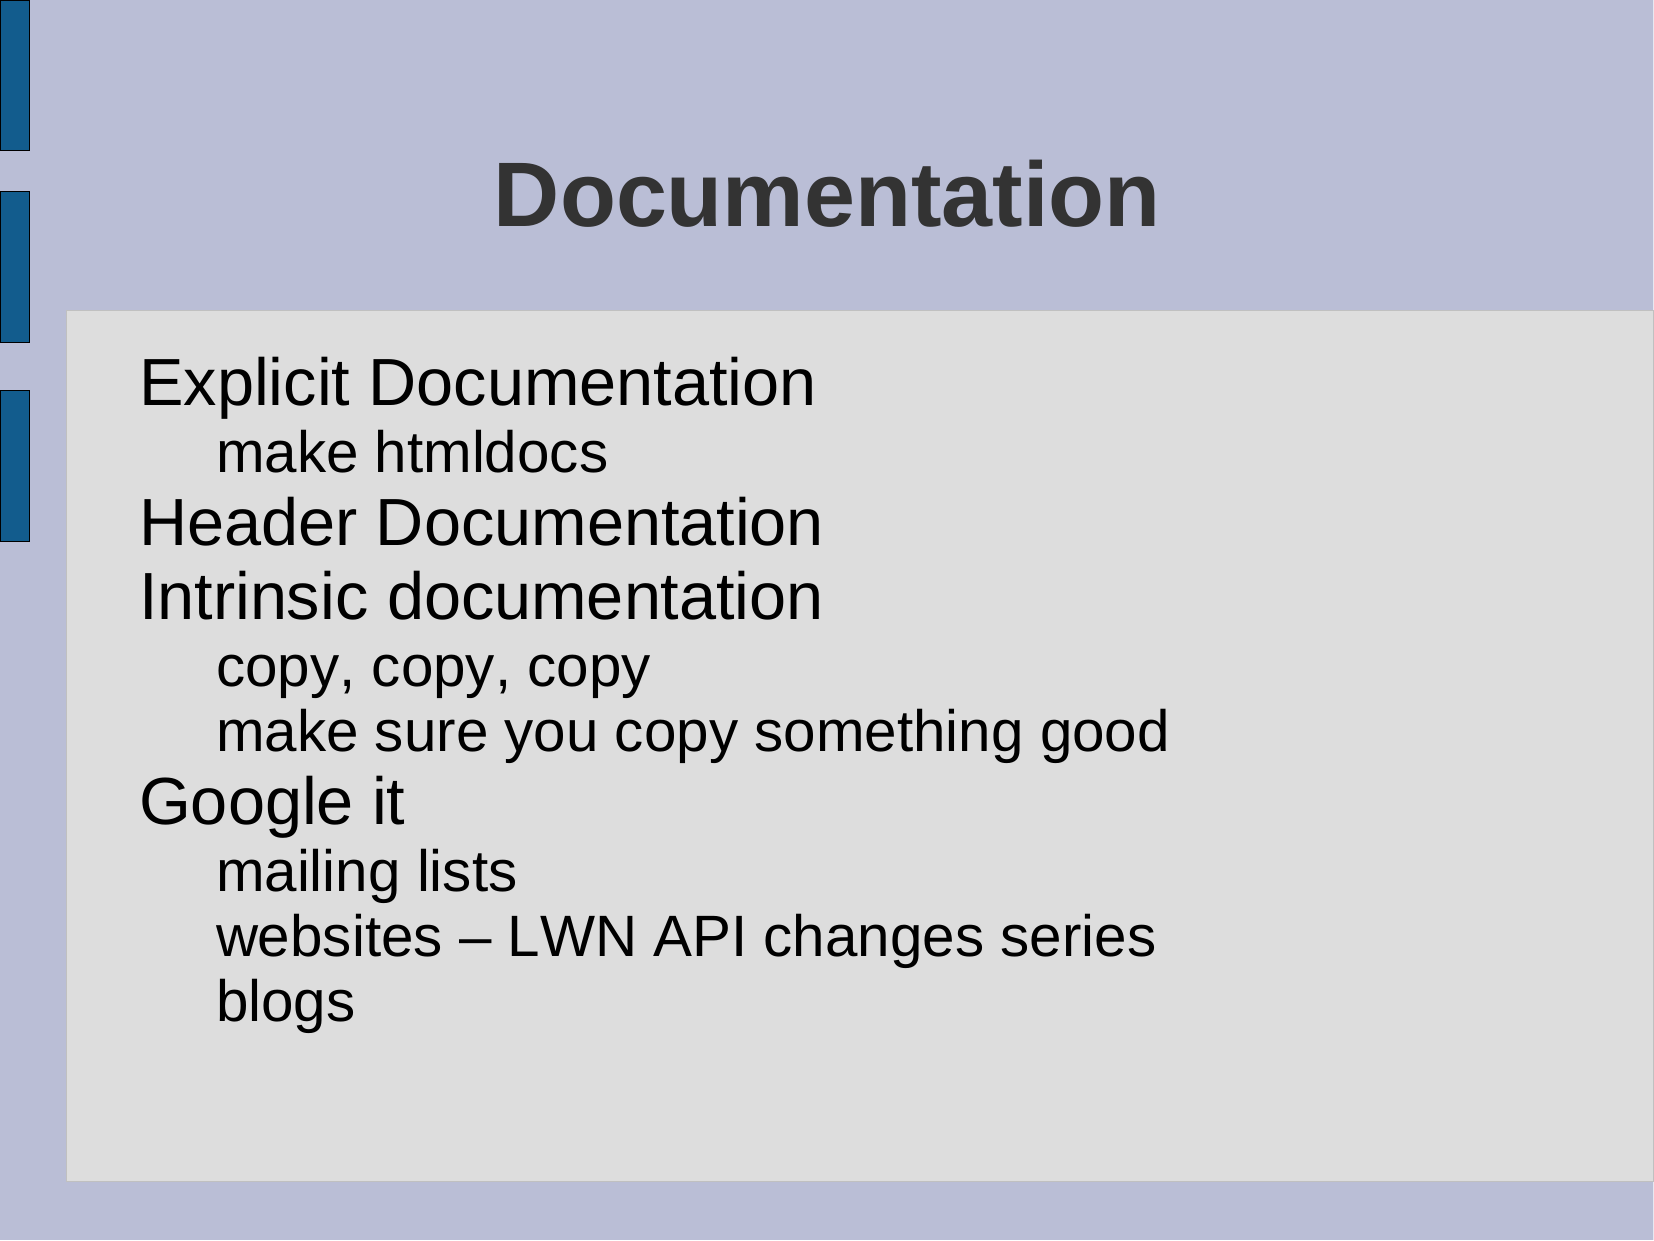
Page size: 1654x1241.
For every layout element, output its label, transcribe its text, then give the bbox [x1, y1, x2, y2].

list Explicit Documentation make htmldocs Header Documentation Intrinsic documentation copy, copy, copy make sure you copy something good Google it mailing lists websites – LWN API changes series blogs [121, 344, 1534, 1112]
title Documentation [121, 98, 1534, 291]
